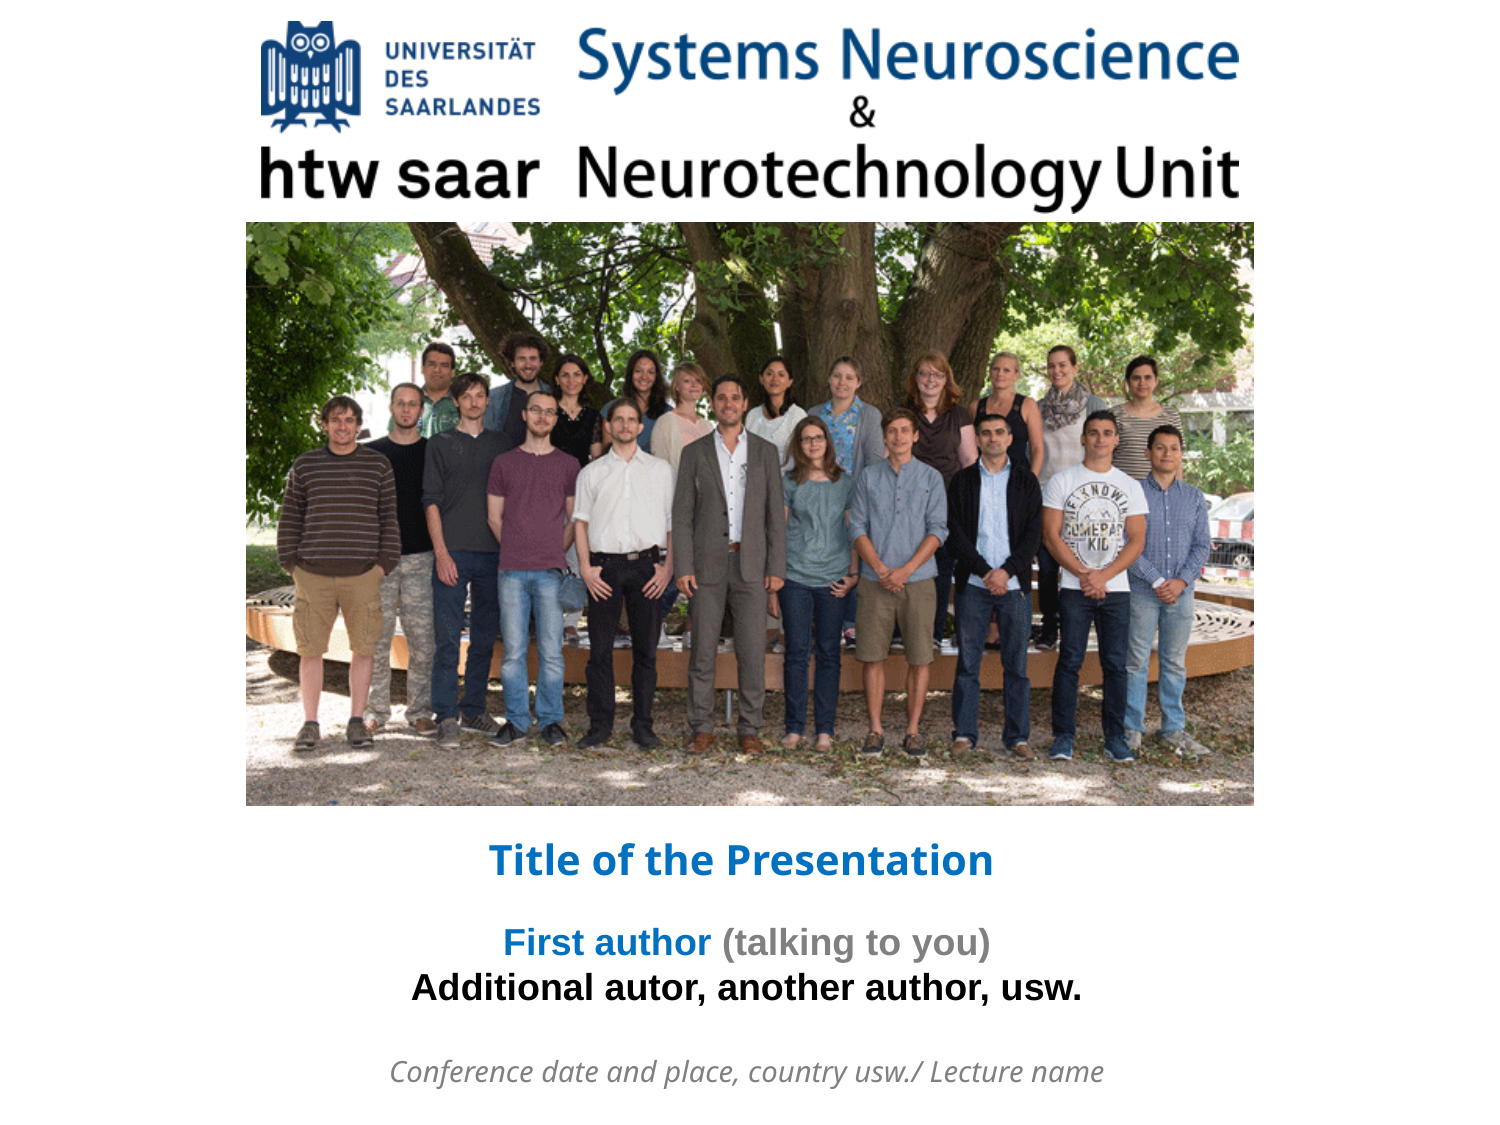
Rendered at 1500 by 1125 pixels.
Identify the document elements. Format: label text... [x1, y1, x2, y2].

picture [261, 21, 1239, 214]
text_box Title of the Presentation First author (talking to you) Additional autor, another author, usw. Conference date and place, country usw./ Lecture name [26, 825, 1468, 1096]
picture [246, 222, 1254, 806]
